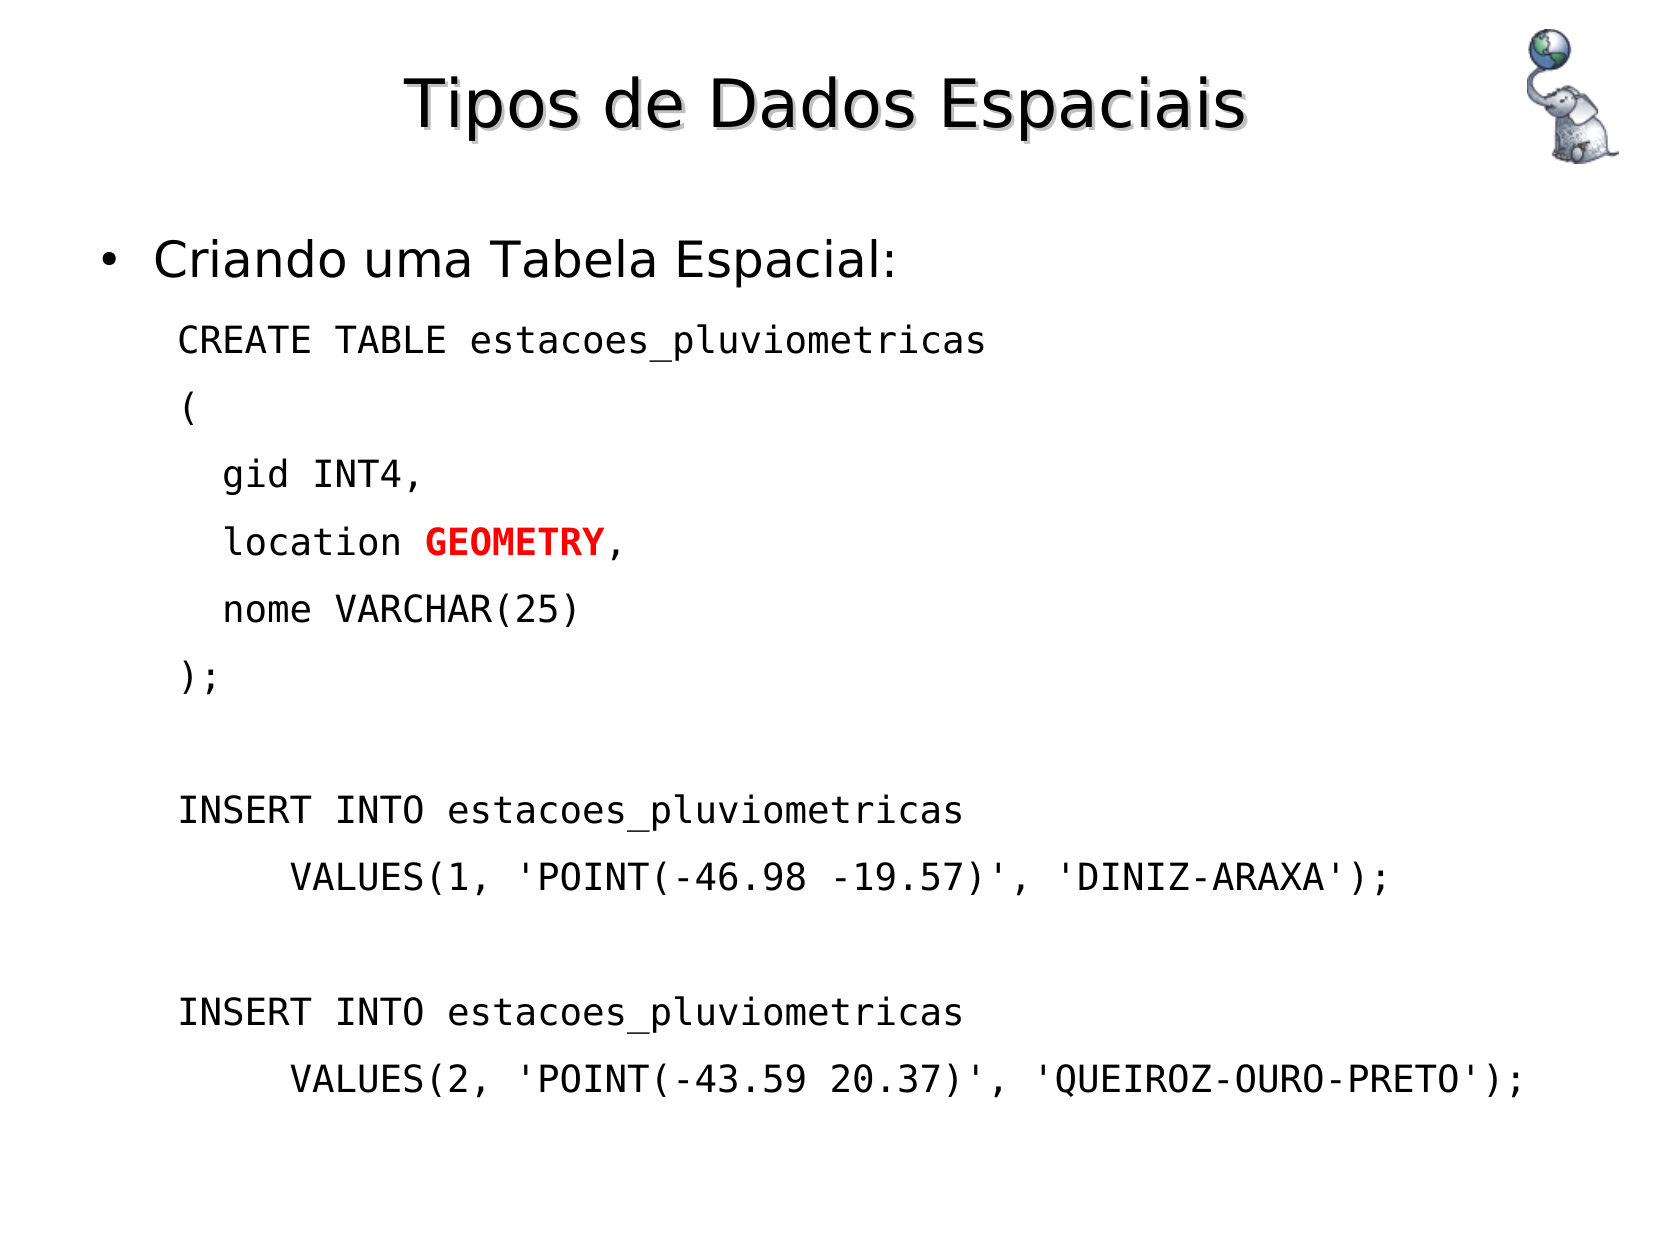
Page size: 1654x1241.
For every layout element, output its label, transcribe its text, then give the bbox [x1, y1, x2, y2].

title Tipos de Dados Espaciais [59, 25, 1595, 184]
list Criando uma Tabela Espacial: CREATE TABLE estacoes_pluviometricas ( gid INT4, location GEOMETRY, nome VARCHAR(25) ); INSERT INTO estacoes_pluviometricas VALUES(1, 'POINT(-46.98 -19.57)', 'DINIZ-ARAXA'); INSERT INTO estacoes_pluviometricas VALUES(2, 'POINT(-43.59 20.37)', 'QUEIROZ-OURO-PRETO'); [82, 231, 1571, 1096]
picture [1527, 29, 1619, 164]
